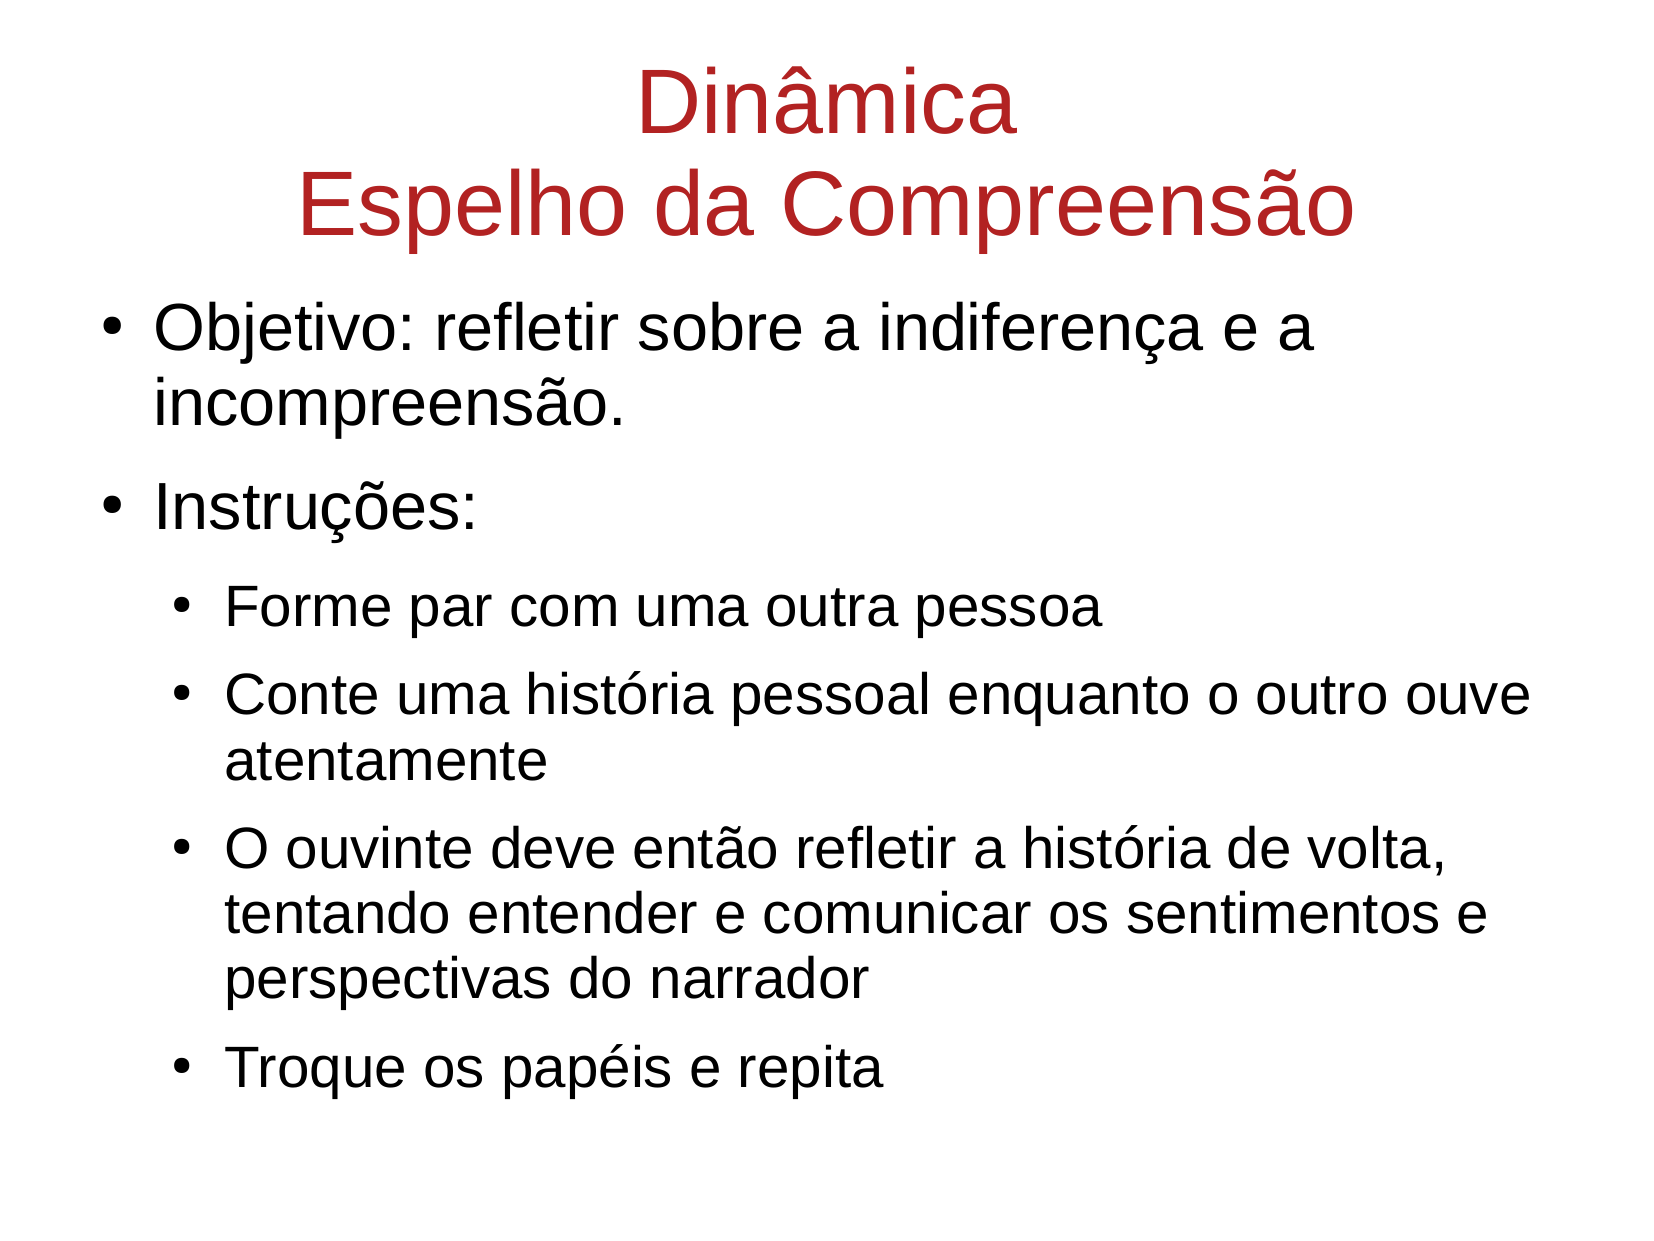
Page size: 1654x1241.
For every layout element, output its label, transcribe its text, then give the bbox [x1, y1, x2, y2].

title Dinâmica Espelho da Compreensão [82, 49, 1571, 257]
list Objetivo: refletir sobre a indiferença e a incompreensão. Instruções: Forme par com uma outra pessoa Conte uma história pessoal enquanto o outro ouve atentamente O ouvinte deve então refletir a história de volta, tentando entender e comunicar os sentimentos e perspectivas do narrador Troque os papéis e repita [82, 290, 1571, 1100]
